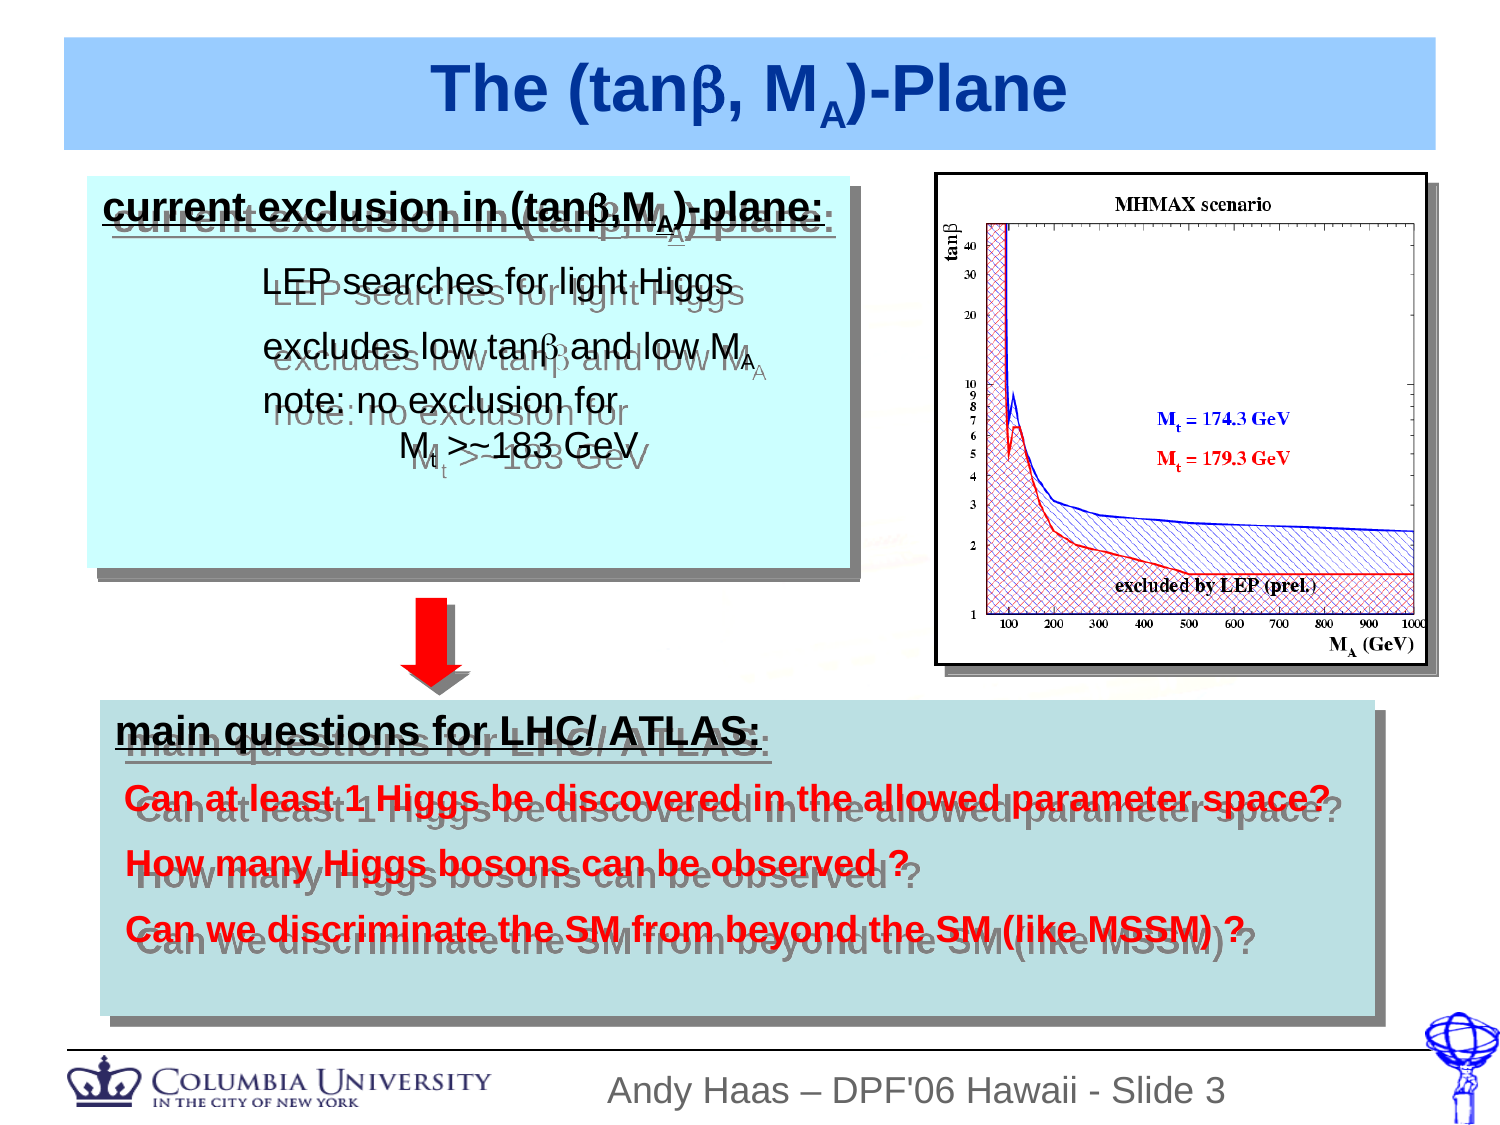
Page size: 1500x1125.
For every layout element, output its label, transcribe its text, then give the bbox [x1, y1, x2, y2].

text_box [110, 710, 1385, 1026]
text_box main questions for LHC/ ATLAS: Can at least 1 Higgs be discovered in the allowed parameter space? How many Higgs bosons can be observed ? Can we discriminate the SM from beyond the SM (like MSSM) ? [99, 699, 1375, 1017]
picture [1425, 1012, 1500, 1125]
picture [67, 1055, 492, 1107]
picture [937, 174, 1426, 663]
text_box [399, 597, 471, 694]
text_box current exclusion in (tan,MA)-plane: LEP searches for light Higgs excludes low tan and low MA note: no exclusion for Mt >~183 GeV [87, 176, 850, 569]
text_box [98, 191, 860, 582]
title The (tan, MA)-Plane [64, 37, 1436, 150]
